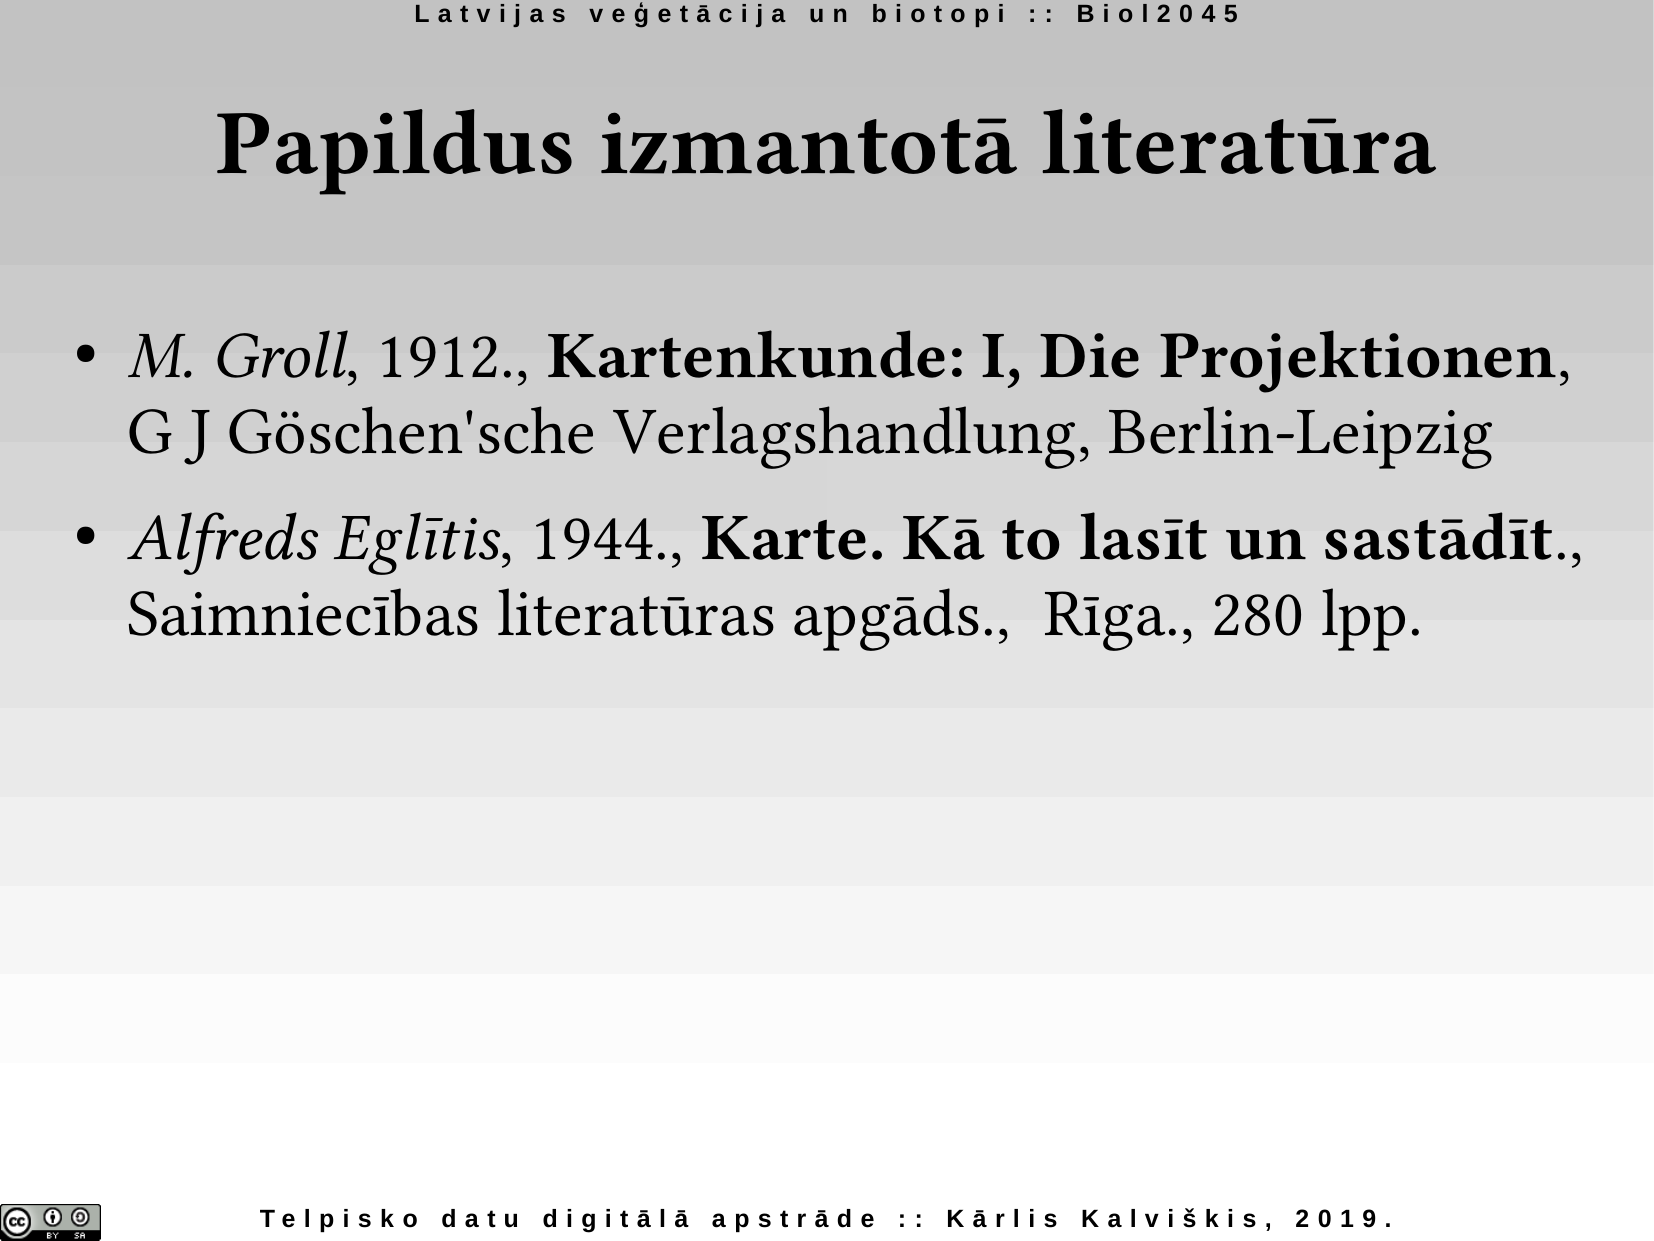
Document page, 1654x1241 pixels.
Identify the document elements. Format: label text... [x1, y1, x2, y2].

title Papildus izmantotā literatūra [0, 1, 1654, 287]
list M. Groll, 1912., Kartenkunde: I, Die Projektionen, G J Göschen'sche Verlagshandlung, Berlin-Leipzig Alfreds Eglītis, 1944., Karte. Kā to lasīt un sastādīt., Saimniecības literatūras apgāds., Rīga., 280 lpp. [56, 317, 1600, 1175]
picture [0, 287, 1654, 1241]
